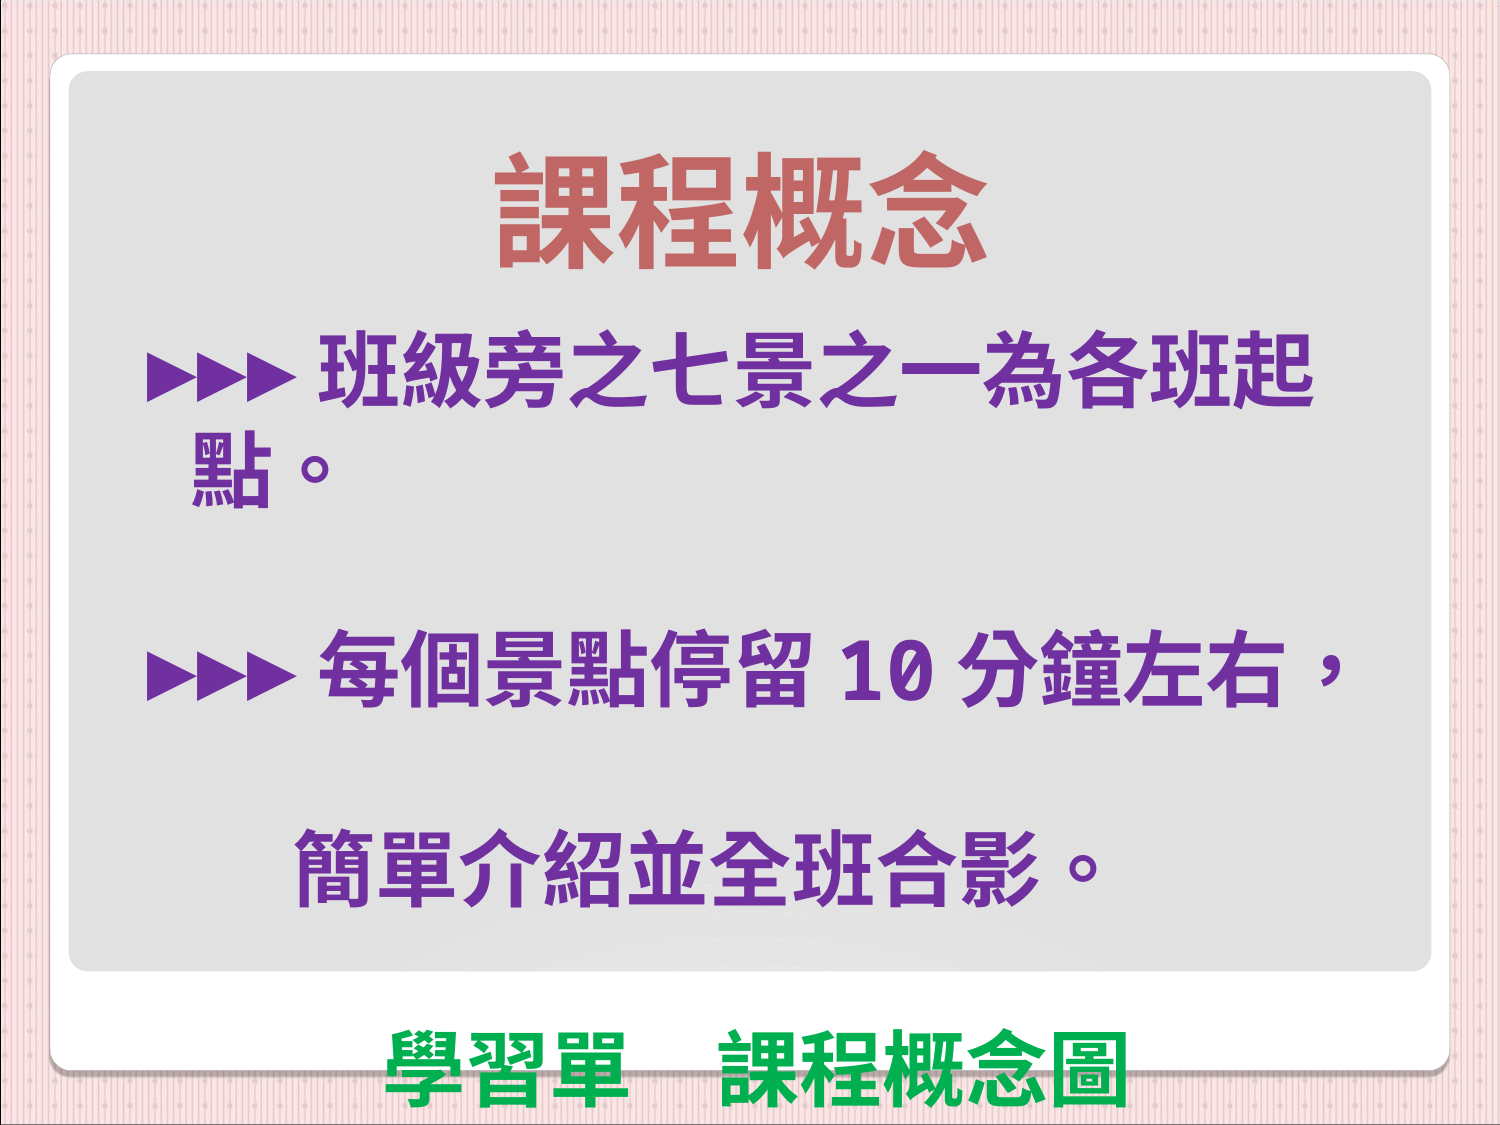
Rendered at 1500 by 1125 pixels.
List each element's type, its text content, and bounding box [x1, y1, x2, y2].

text_box ►►►班級旁之七景之一為各班起點。 ►►►每個景點停留10分鐘左右， 簡單介紹並全班合影。 學習單 課程概念圖 [117, 302, 1383, 1043]
title 課程概念 [70, 105, 1413, 291]
